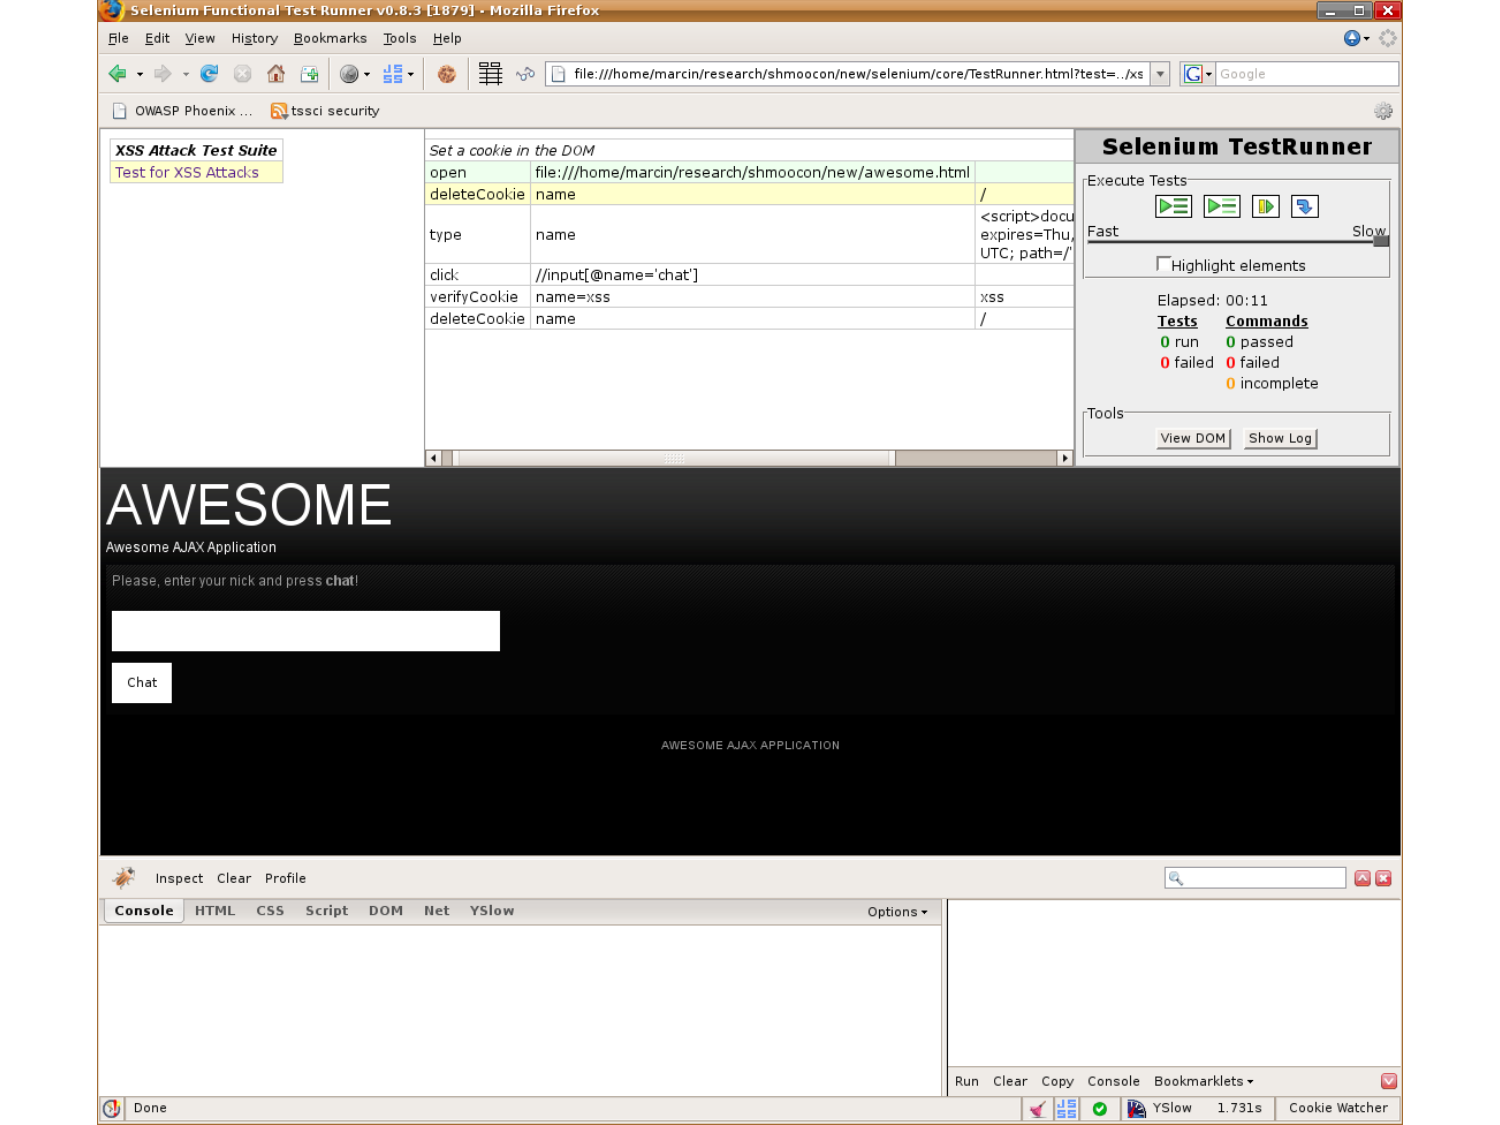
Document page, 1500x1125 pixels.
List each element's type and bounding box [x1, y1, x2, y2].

text_box [1403, 0, 1500, 1125]
picture [97, 0, 1403, 1125]
text_box [0, 0, 97, 1125]
